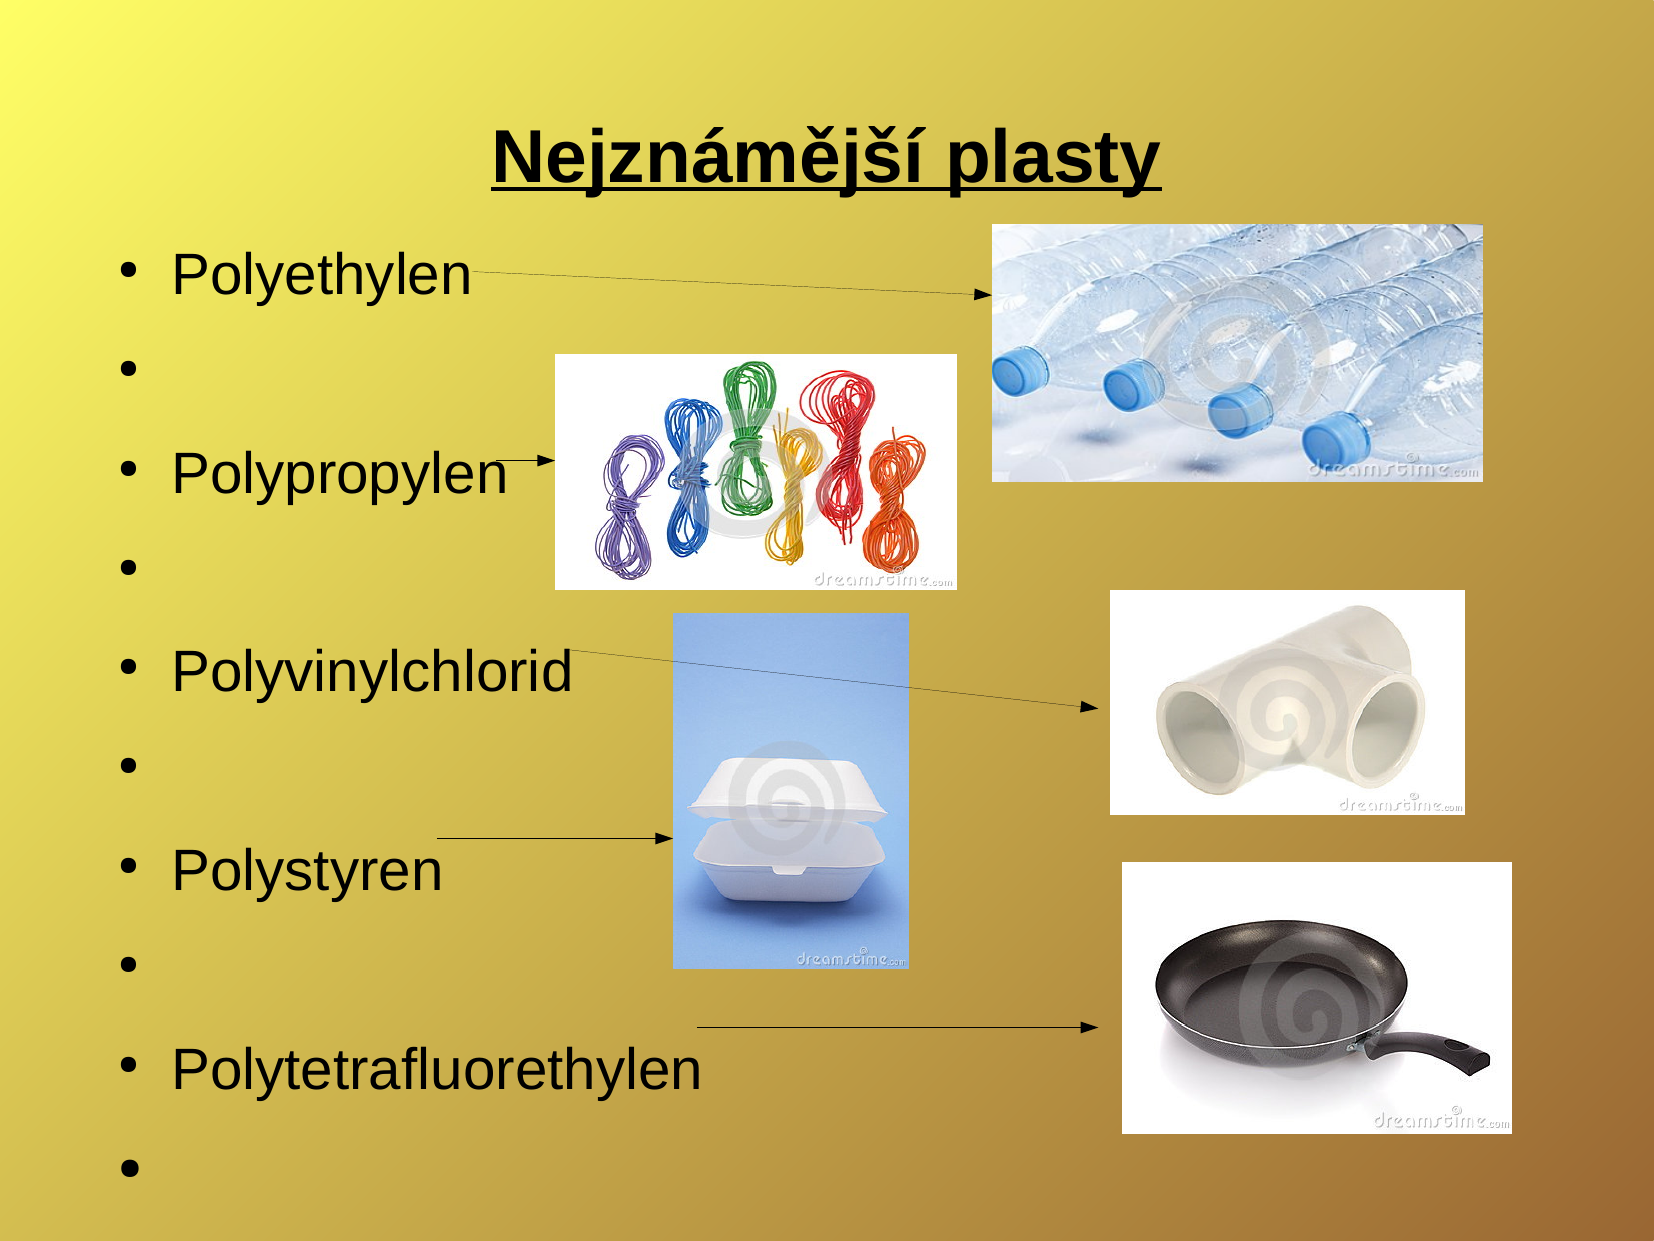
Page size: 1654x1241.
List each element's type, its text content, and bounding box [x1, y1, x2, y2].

picture [673, 662, 909, 969]
picture [555, 354, 957, 590]
picture [673, 613, 909, 687]
picture [1122, 862, 1512, 1134]
picture [1110, 590, 1465, 815]
list Polyethylen Polypropylen Polyvinylchlorid Polystyren Polytetrafluorethylen [82, 236, 1571, 1160]
picture [992, 224, 1483, 482]
title Nejznámější plasty [82, 49, 1571, 236]
